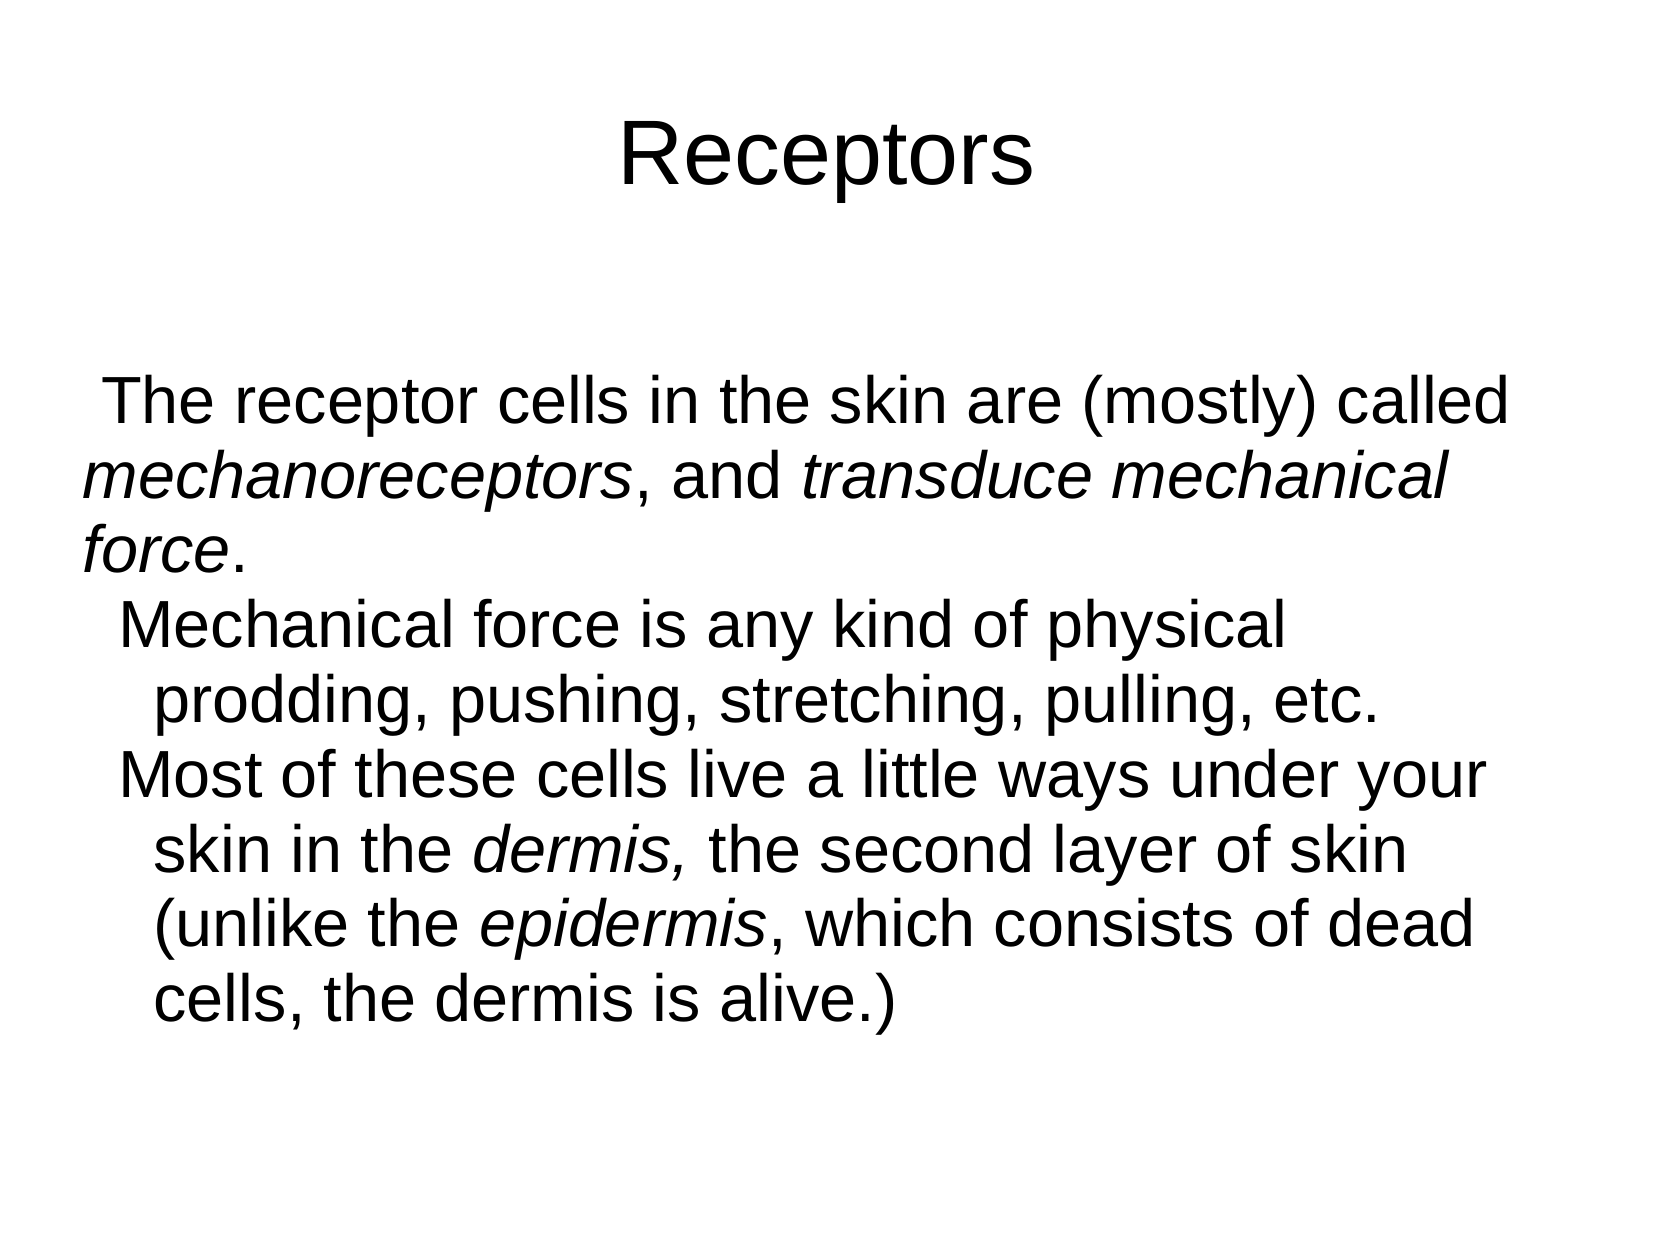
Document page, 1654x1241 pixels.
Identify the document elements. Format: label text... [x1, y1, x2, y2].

subtitle The receptor cells in the skin are (mostly) called mechanoreceptors, and transduce mechanical force. Mechanical force is any kind of physical prodding, pushing, stretching, pulling, etc. Most of these cells live a little ways under your skin in the dermis, the second layer of skin (unlike the epidermis, which consists of dead cells, the dermis is alive.) [82, 290, 1571, 1109]
title Receptors [82, 49, 1571, 257]
